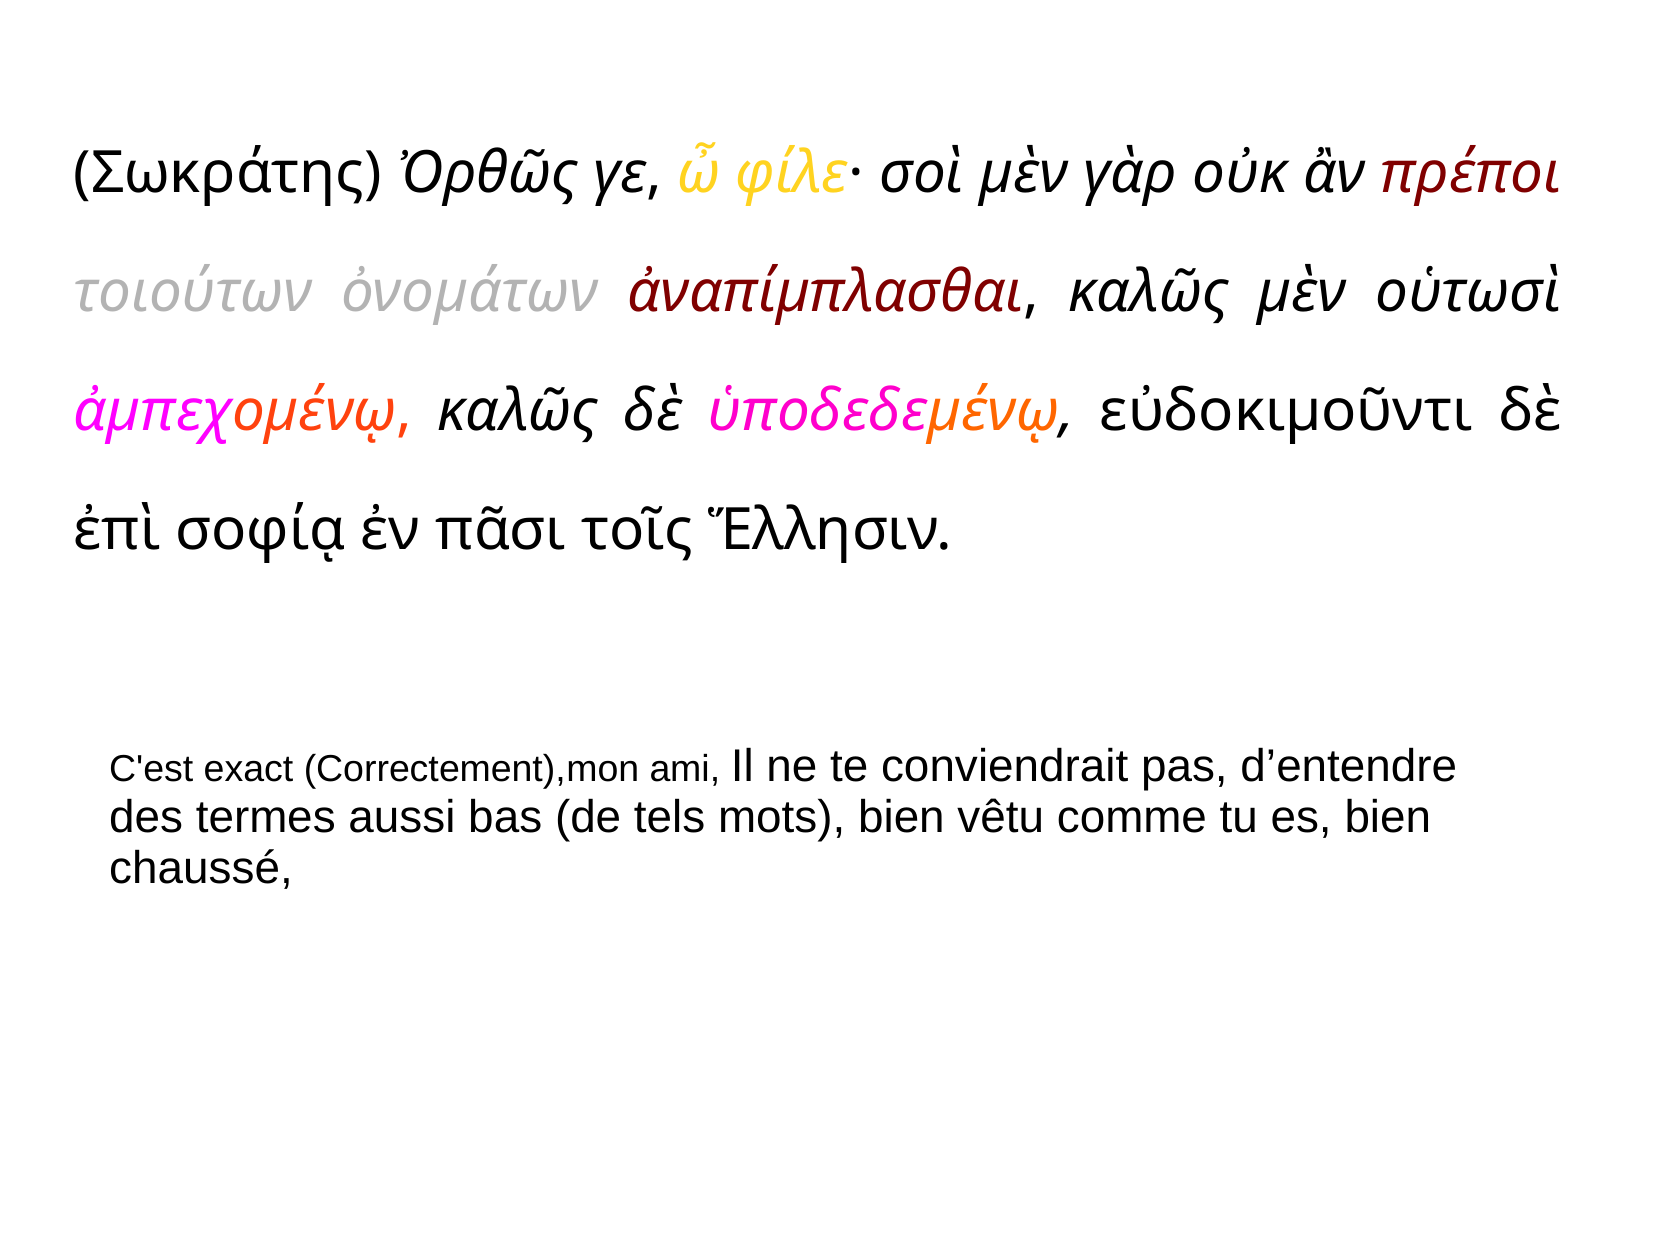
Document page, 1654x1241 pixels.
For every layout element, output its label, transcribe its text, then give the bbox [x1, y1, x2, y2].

list (Σωκράτης) Ὀρθῶς γε, ὦ φίλε· σοὶ μὲν γὰρ οὐκ ἂν πρέποι τοιούτων ὀνομάτων ἀναπίμπλασθαι, καλῶς μὲν οὑτωσὶ ἀμπεχομένῳ, καλῶς δὲ ὑποδεδεμένῳ, εὐδοκιμοῦντι δὲ ἐπὶ σοφίᾳ ἐν πᾶσι τοῖς Ἕλλησιν. [73, 91, 1562, 1082]
text_box C'est exact (Correctement),mon ami, Il ne te conviendrait pas, d’entendre des termes aussi bas (de tels mots), bien vêtu comme tu es, bien chaussé, [94, 732, 1489, 901]
